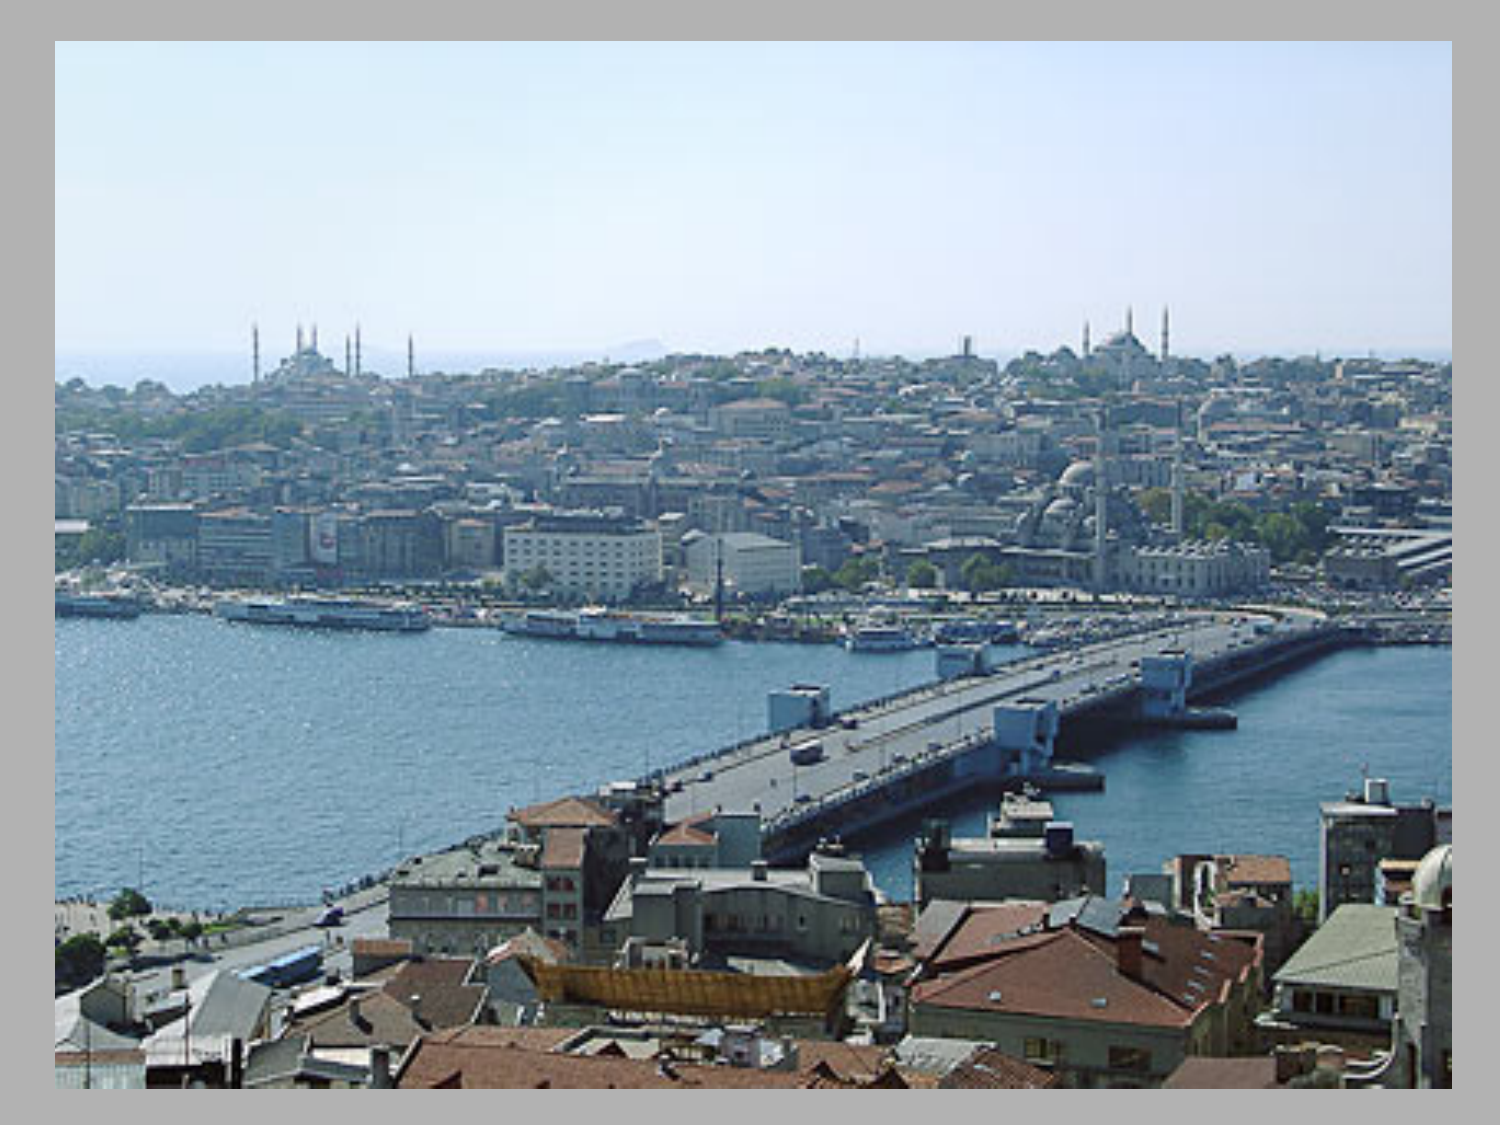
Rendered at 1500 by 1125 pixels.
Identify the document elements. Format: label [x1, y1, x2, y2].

picture [55, 41, 1452, 1090]
